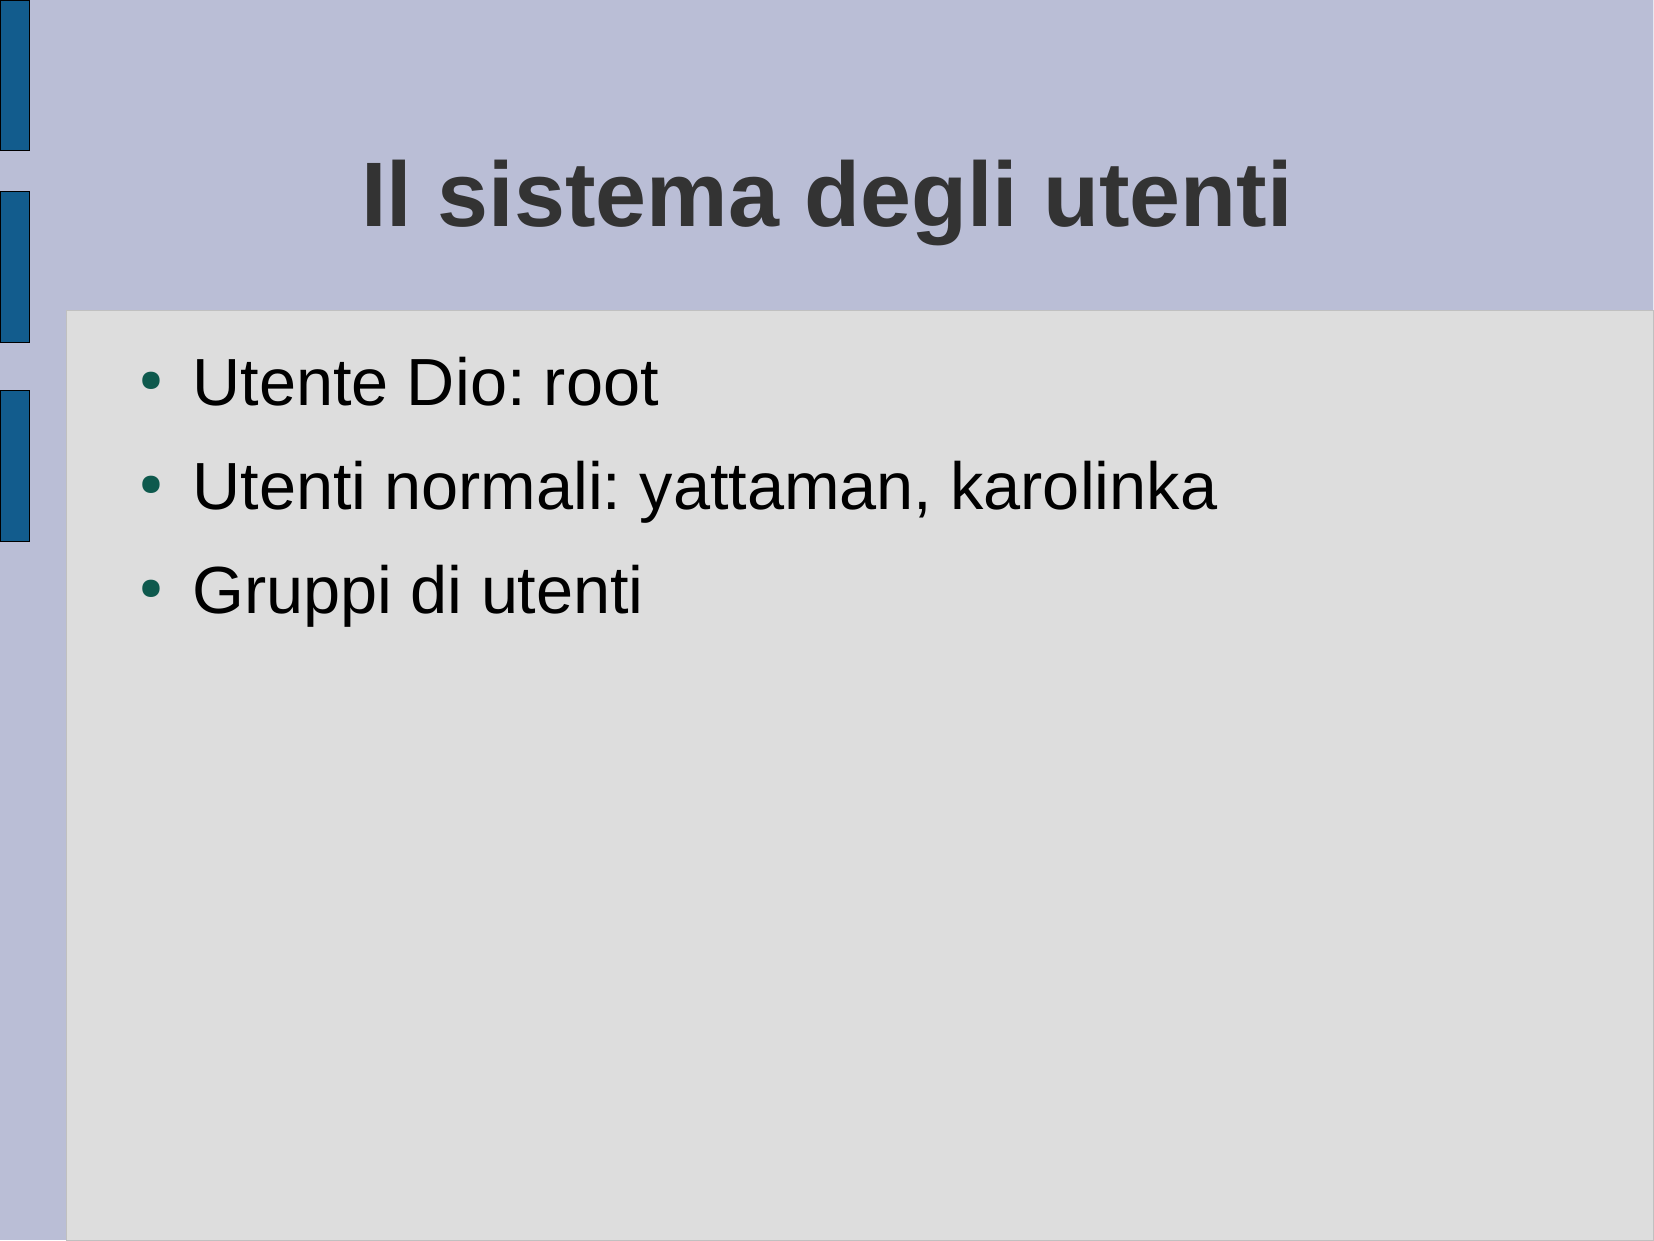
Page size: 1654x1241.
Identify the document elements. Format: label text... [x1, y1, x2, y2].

title Il sistema degli utenti [121, 91, 1534, 299]
list Utente Dio: root Utenti normali: yattaman, karolinka Gruppi di utenti [121, 344, 1534, 1164]
